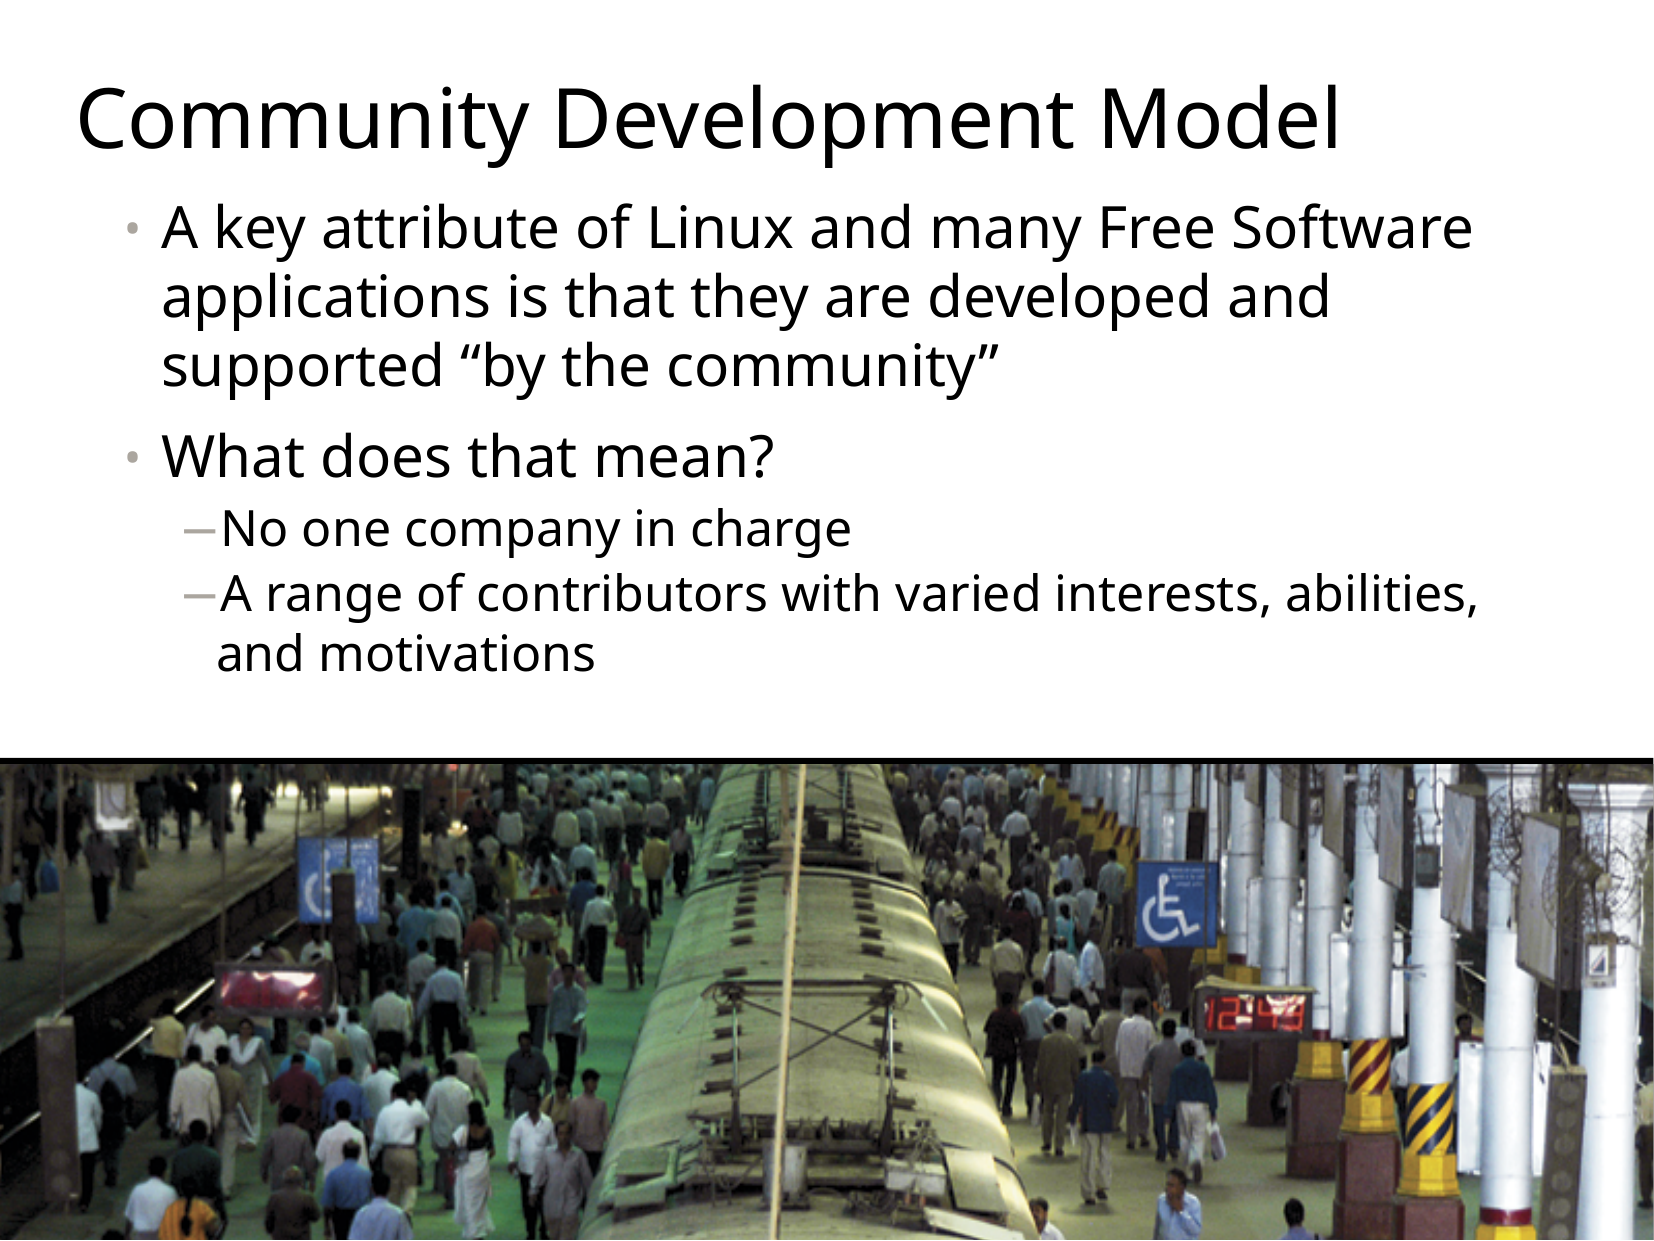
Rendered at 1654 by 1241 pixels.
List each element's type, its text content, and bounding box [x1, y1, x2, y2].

title Community Development Model [75, 34, 1386, 204]
picture [0, 764, 1654, 1240]
list A key attribute of Linux and many Free Software applications is that they are developed and supported “by the community” What does that mean? No one company in charge A range of contributors with varied interests, abilities, and motivations [123, 192, 1487, 757]
text_box [0, 757, 1654, 764]
